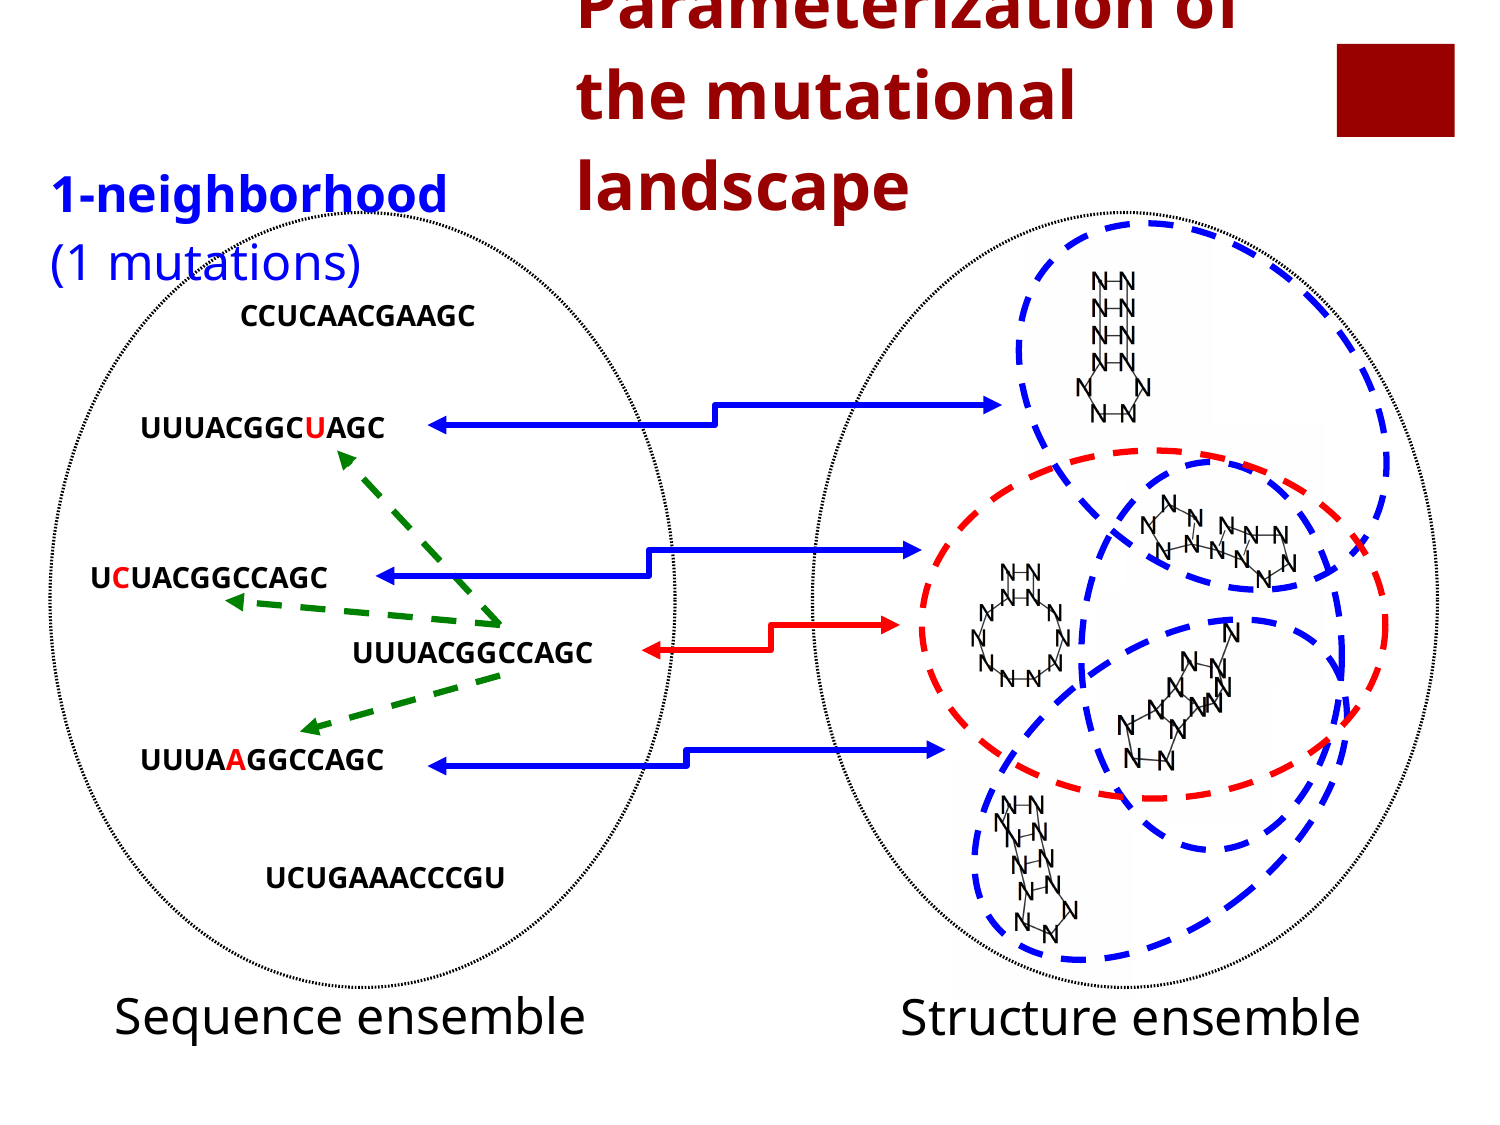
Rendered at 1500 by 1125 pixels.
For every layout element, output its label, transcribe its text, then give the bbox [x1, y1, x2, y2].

text_box UUUACGGCUAGC [125, 399, 418, 450]
text_box 1-neighborhood (1 mutations) [35, 151, 465, 288]
text_box UUUAAGGCCAGC [125, 731, 428, 783]
picture [1034, 471, 1060, 480]
text_box CCUCAACGAAGC [224, 287, 533, 338]
picture [950, 924, 1035, 974]
text_box UUUACGGCCAGC [337, 624, 642, 676]
text_box Structure ensemble [886, 974, 1388, 1051]
picture [950, 237, 1324, 974]
text_box UCUGAAACCCGU [249, 849, 551, 901]
title Parameterization of the mutational landscape [560, 12, 1340, 175]
text_box UCUACGGCCAGC [74, 549, 385, 601]
text_box Sequence ensemble [100, 973, 638, 1050]
